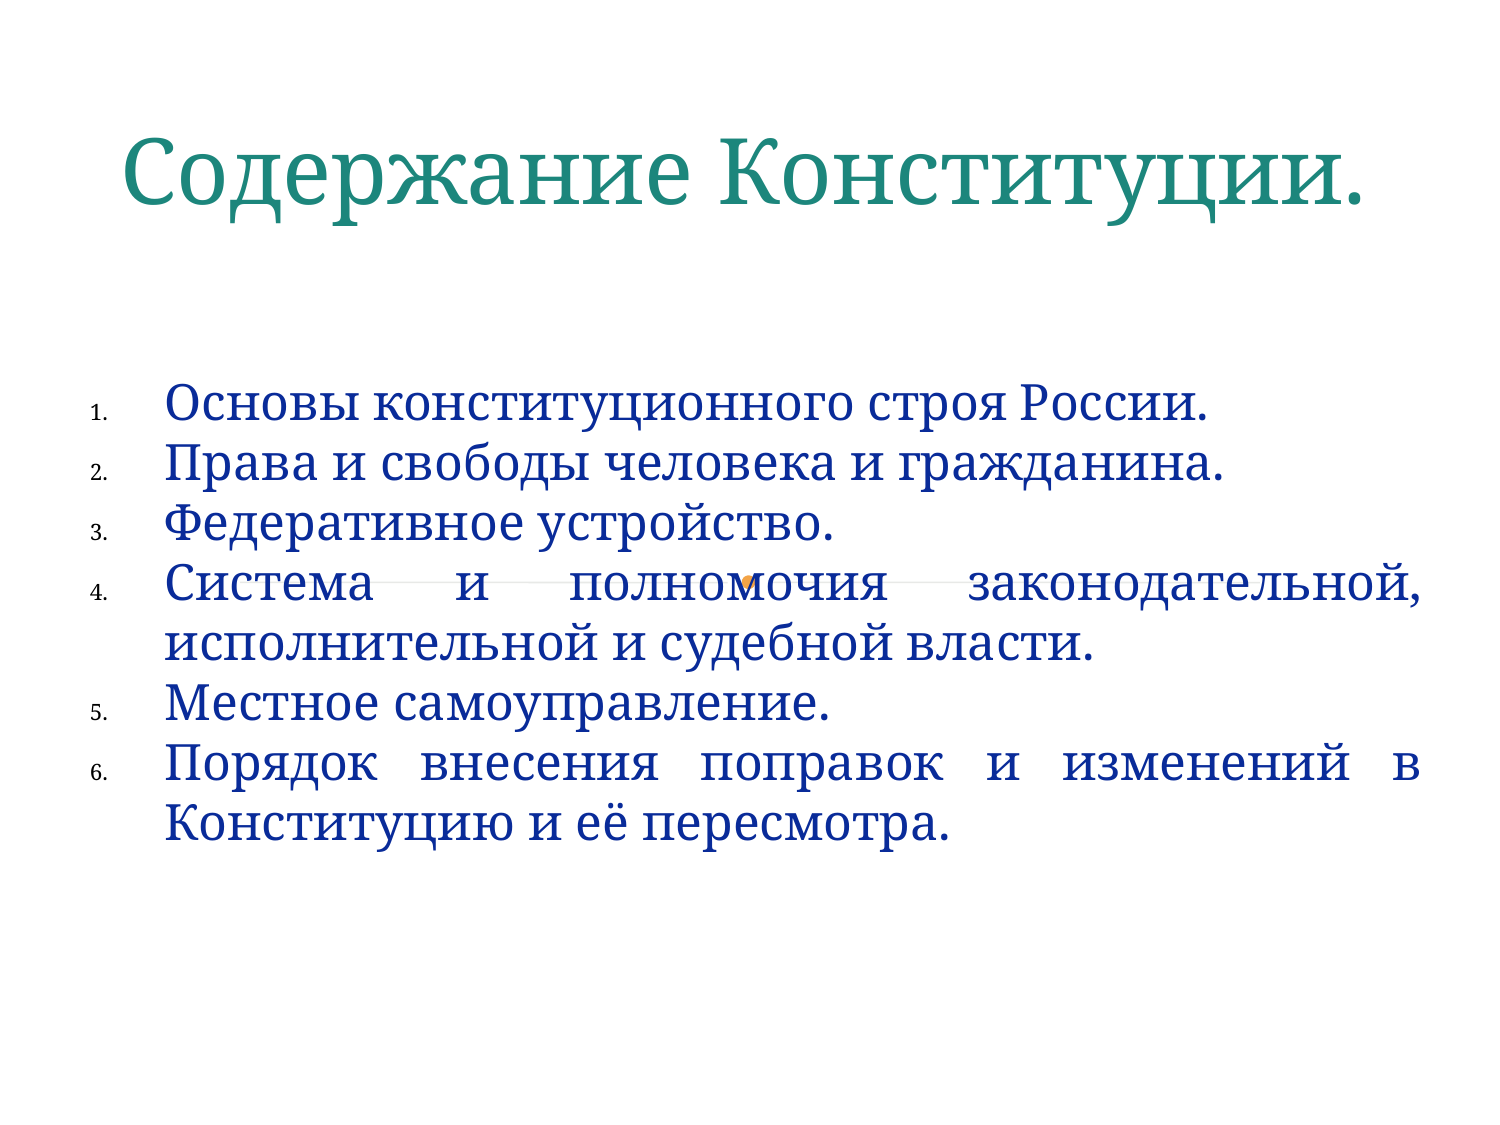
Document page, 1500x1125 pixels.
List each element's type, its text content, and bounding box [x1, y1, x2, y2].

subtitle Основы конституционного строя России. Права и свободы человека и гражданина. Федеративное устройство. Система и полномочия законодательной, исполнительной и судебной власти. Местное самоуправление. Порядок внесения поправок и изменений в Конституцию и её пересмотра. [75, 363, 1438, 973]
title Содержание Конституции. [105, 105, 1468, 247]
